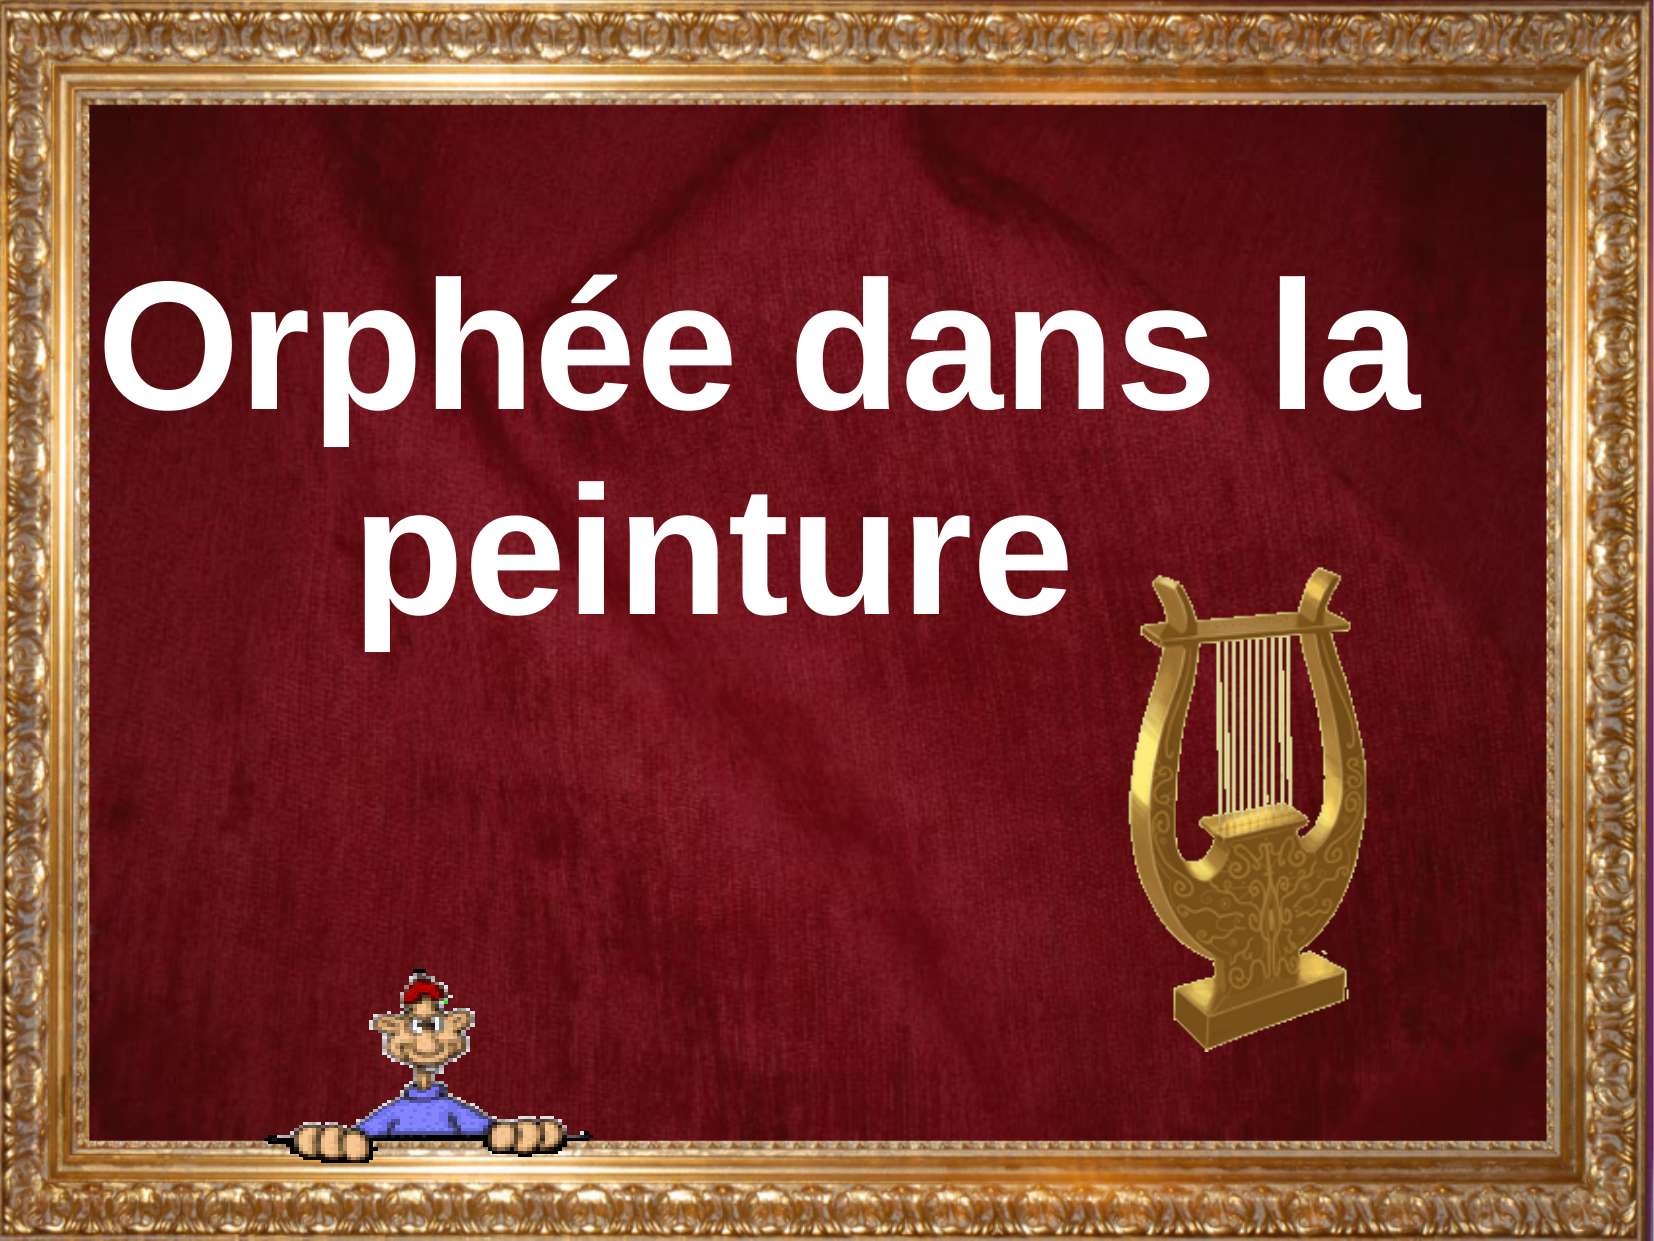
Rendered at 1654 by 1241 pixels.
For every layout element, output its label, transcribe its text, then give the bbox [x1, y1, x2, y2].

picture [0, 0, 1654, 1241]
text_box Orphée dans la peinture [82, 236, 1609, 1075]
